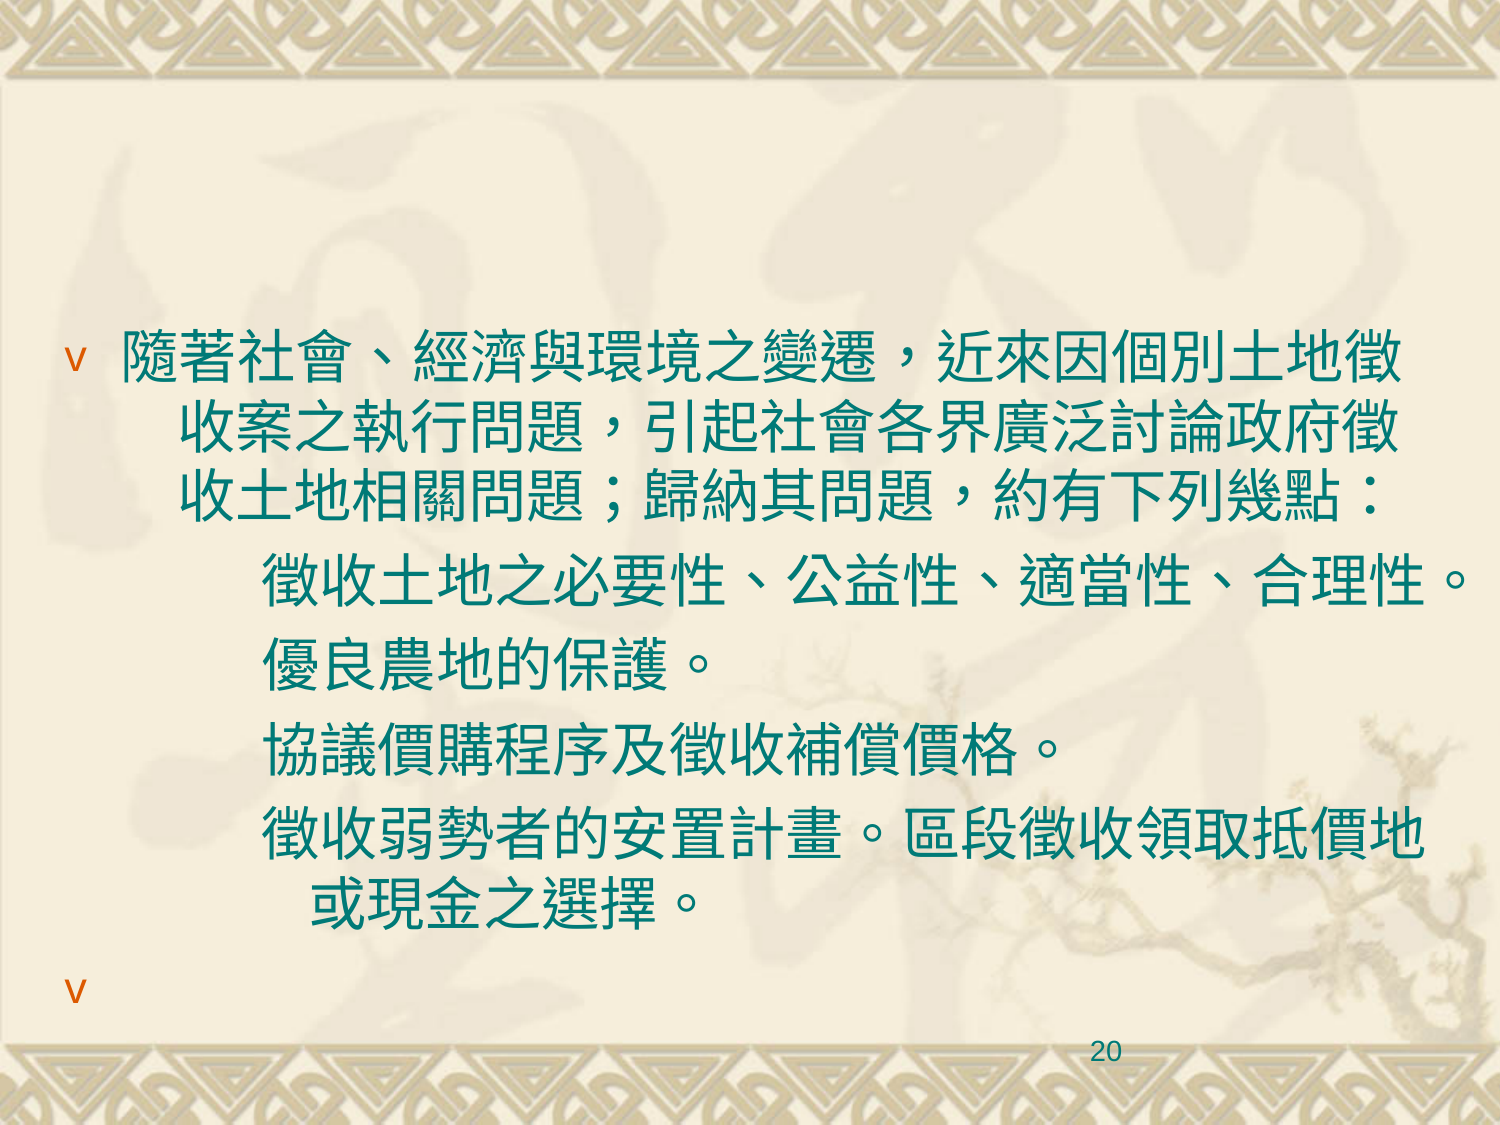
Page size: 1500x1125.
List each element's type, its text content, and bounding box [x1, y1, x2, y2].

list 隨著社會、經濟與環境之變遷，近來因個別土地徵收案之執行問題，引起社會各界廣泛討論政府徵收土地相關問題；歸納其問題，約有下列幾點： 徵收土地之必要性、公益性、適當性、合理性。 優良農地的保護。 協議價購程序及徵收補償價格。 徵收弱勢者的安置計畫。區段徵收領取抵價地或現金之選擇。 [49, 312, 1451, 1001]
text_box [1074, 1024, 1451, 1103]
